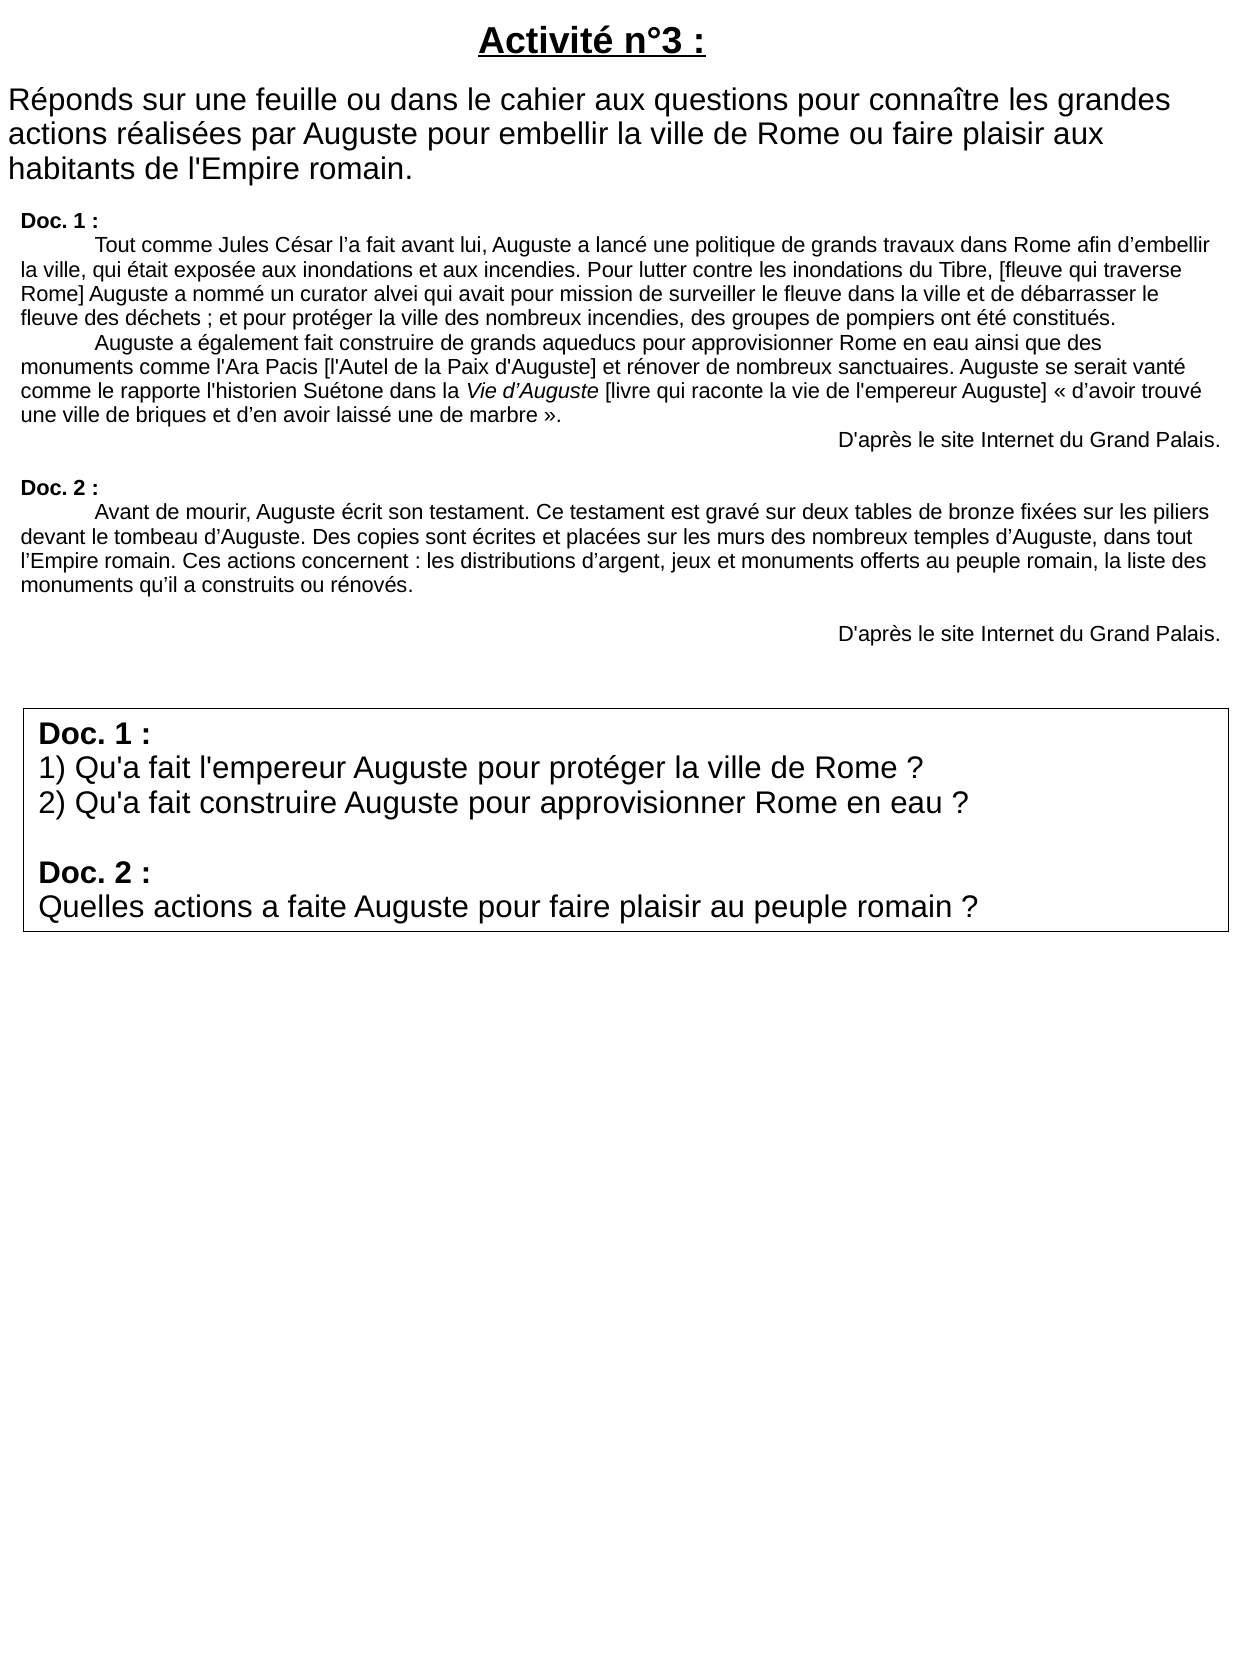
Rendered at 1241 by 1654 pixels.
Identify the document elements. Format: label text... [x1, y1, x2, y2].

text_box Doc. 1 : 1) Qu'a fait l'empereur Auguste pour protéger la ville de Rome ? 2) Qu'a fait construire Auguste pour approvisionner Rome en eau ? Doc. 2 : Quelles actions a faite Auguste pour faire plaisir au peuple romain ? [23, 708, 1229, 932]
text_box Réponds sur une feuille ou dans le cahier aux questions pour connaître les grandes actions réalisées par Auguste pour embellir la ville de Rome ou faire plaisir aux habitants de l'Empire romain. [0, 74, 1241, 195]
text_box Doc. 1 : Tout comme Jules César l’a fait avant lui, Auguste a lancé une politique de grands travaux dans Rome afin d’embellir la ville, qui était exposée aux inondations et aux incendies. Pour lutter contre les inondations du Tibre, [fleuve qui traverse Rome] Auguste a nommé un curator alvei qui avait pour mission de surveiller le fleuve dans la ville et de débarrasser le fleuve des déchets ; et pour protéger la ville des nombreux incendies, des groupes de pompiers ont été constitués. Auguste a également fait construire de grands aqueducs pour approvisionner Rome en eau ainsi que des monuments comme l'Ara Pacis [l'Autel de la Paix d'Auguste] et rénover de nombreux sanctuaires. Auguste se serait vanté comme le rapporte l'historien Suétone dans la Vie d’Auguste [livre qui raconte la vie de l'empereur Auguste] « d’avoir trouvé une ville de briques et d’en avoir laissé une de marbre ». D'après le site Internet du Grand Palais. Doc. 2 : Avant de mourir, Auguste écrit son testament. Ce testament est gravé sur deux tables de bronze fixées sur les piliers devant le tombeau d’Auguste. Des copies sont écrites et placées sur les murs des nombreux temples d’Auguste, dans tout l’Empire romain. Ces actions concernent : les distributions d’argent, jeux et monuments offerts au peuple romain, la liste des monuments qu’il a construits ou rénovés. D'après le site Internet du Grand Palais. [5, 201, 1237, 683]
text_box Activité n°3 : [463, 11, 721, 69]
